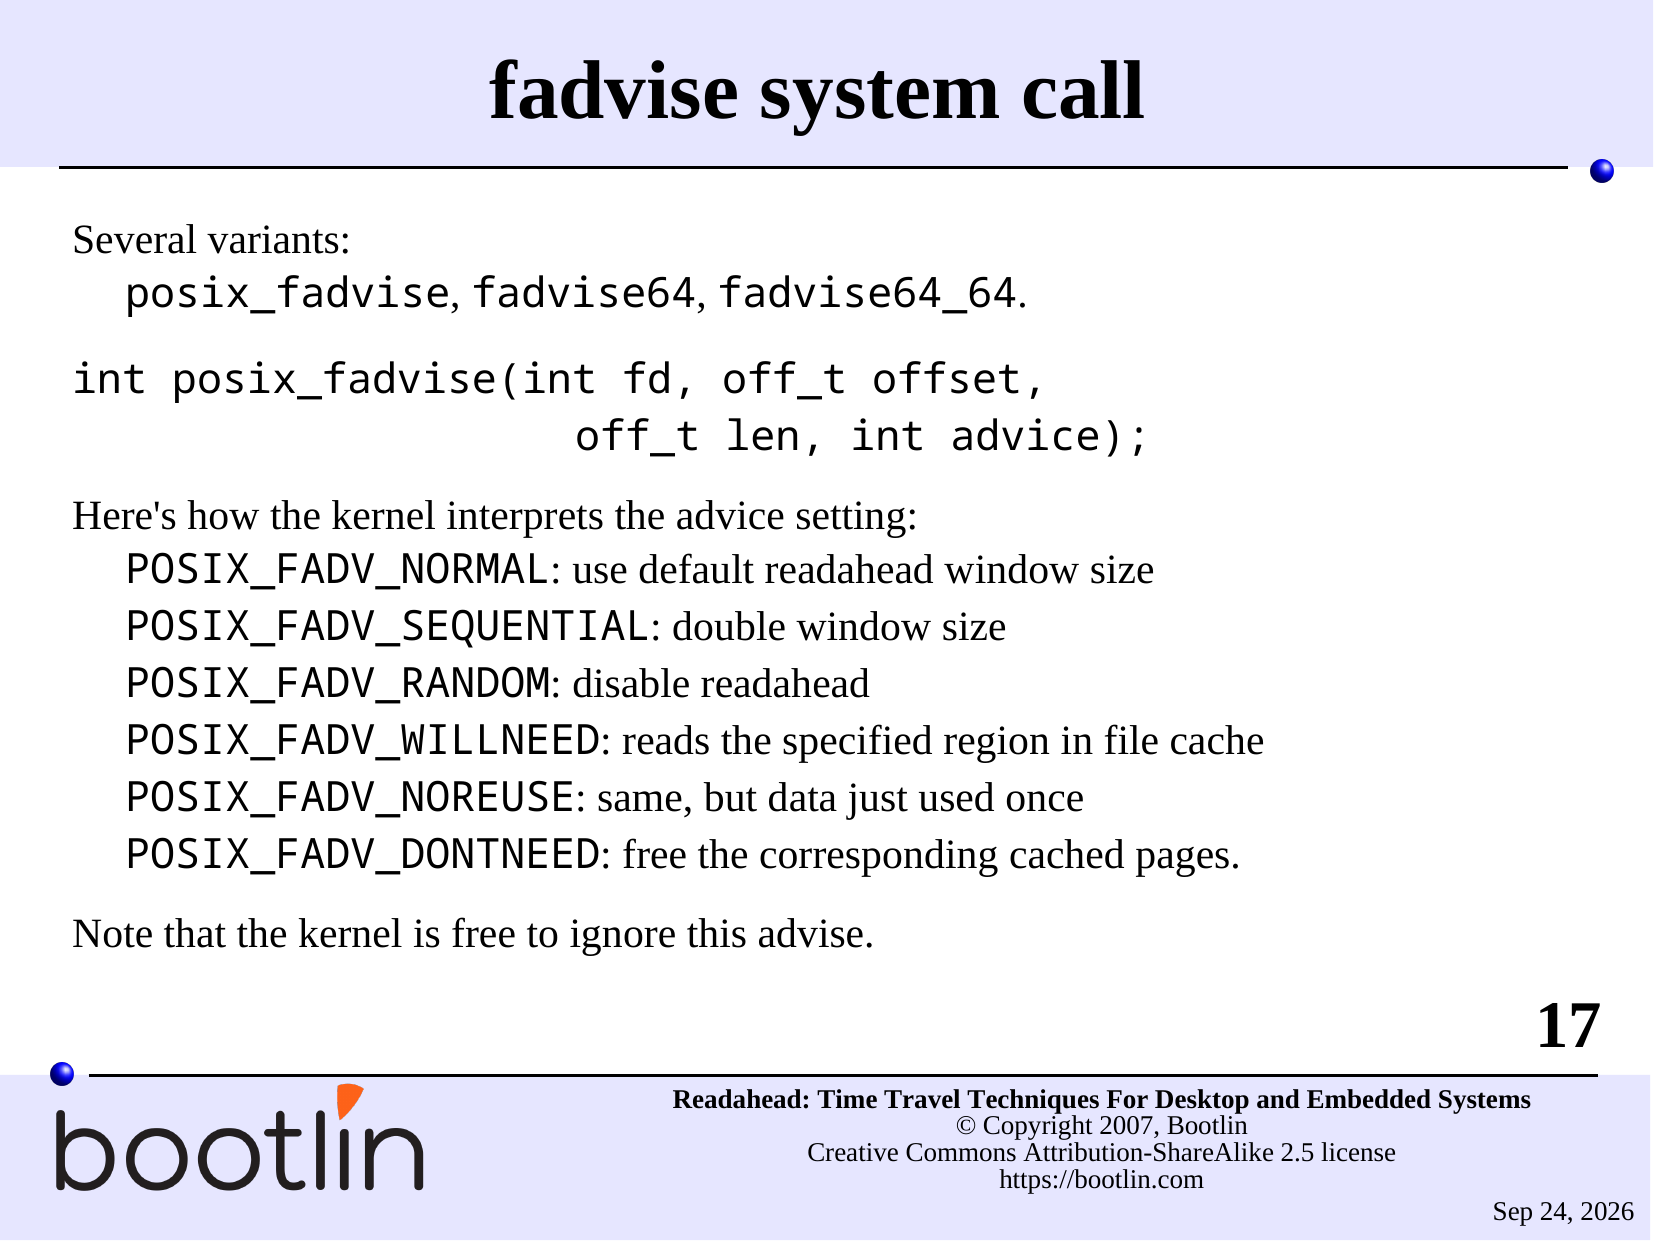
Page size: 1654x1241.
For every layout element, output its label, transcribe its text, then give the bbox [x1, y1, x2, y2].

picture [17, 1060, 462, 1230]
list Several variants: posix_fadvise, fadvise64, fadvise64_64. int posix_fadvise(int fd, off_t offset, off_t len, int advice); Here's how the kernel interprets the advice setting: POSIX_FADV_NORMAL: use default readahead window size POSIX_FADV_SEQUENTIAL: double window size POSIX_FADV_RANDOM: disable readahead POSIX_FADV_WILLNEED: reads the specified region in file cache POSIX_FADV_NOREUSE: same, but data just used once POSIX_FADV_DONTNEED: free the corresponding cached pages. Note that the kernel is free to ignore this advise. [54, 216, 1574, 1066]
title fadvise system call [33, 29, 1604, 153]
